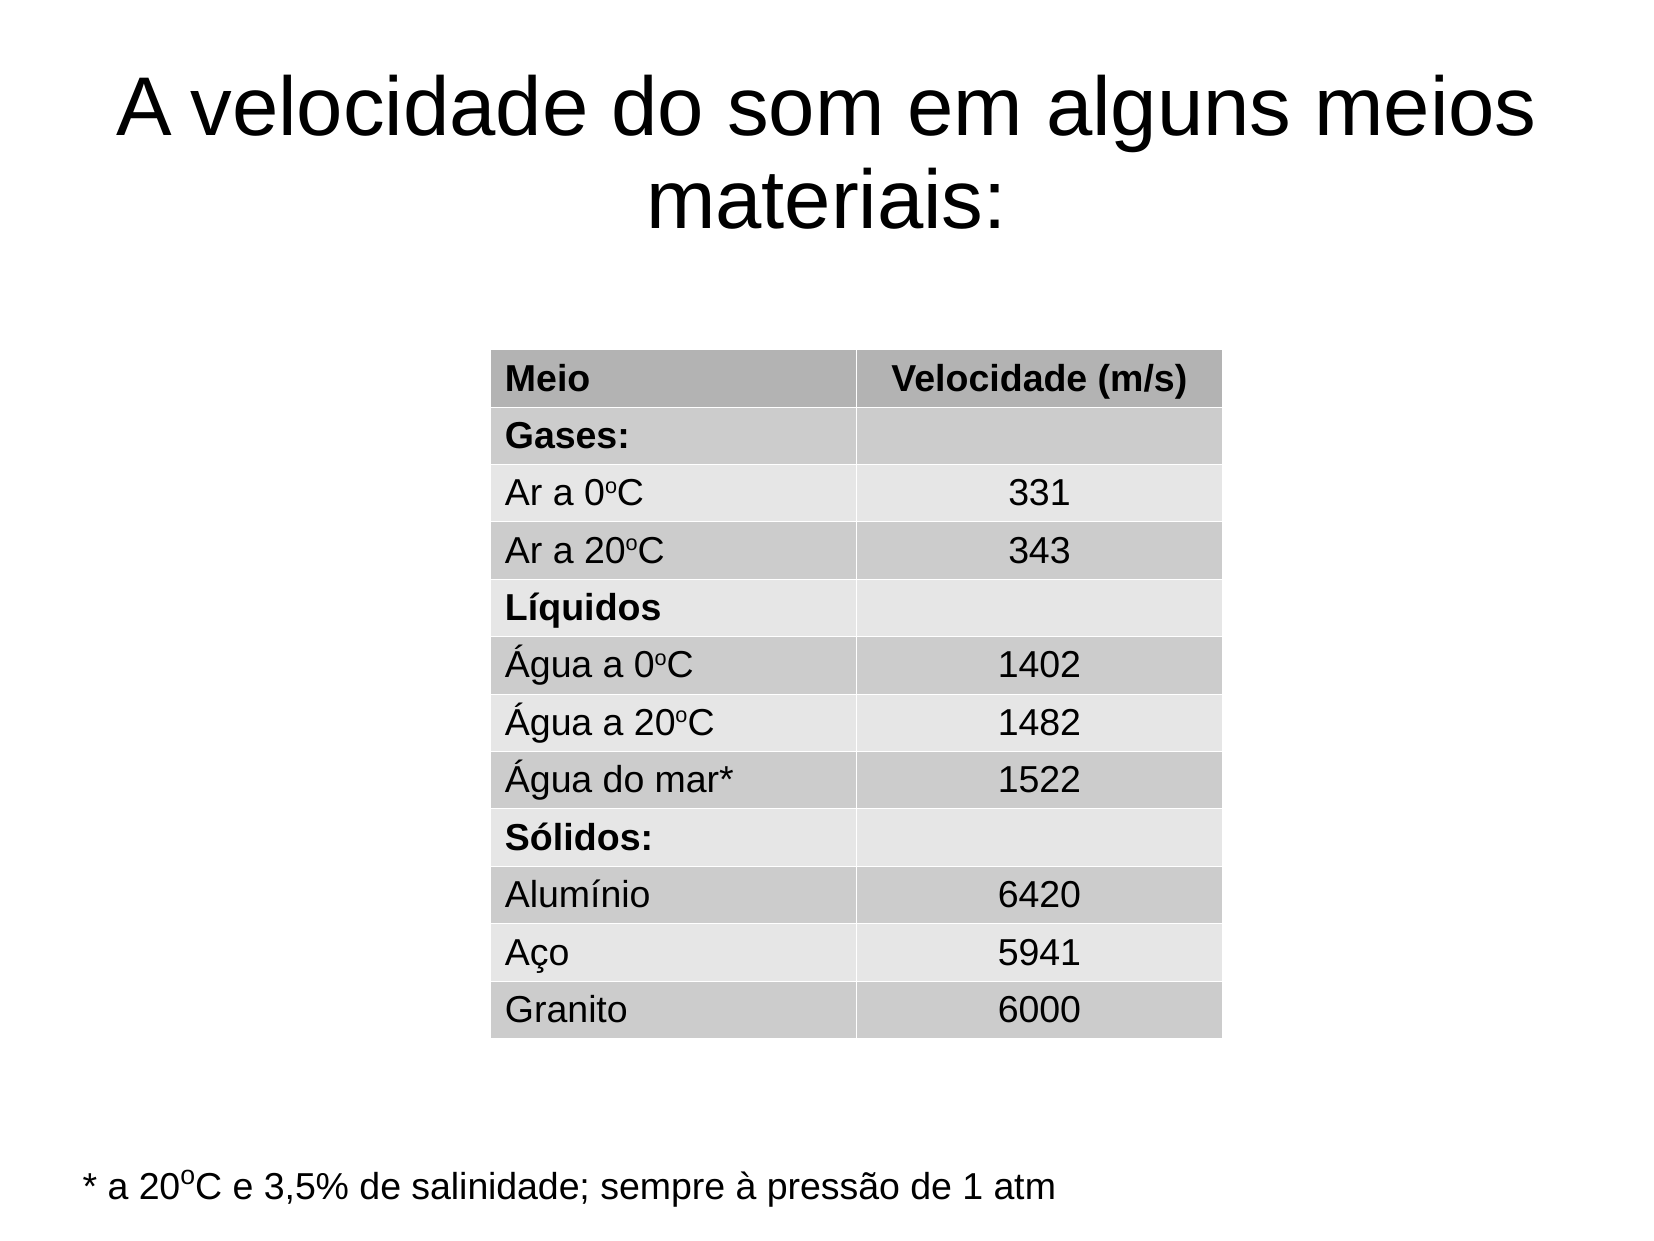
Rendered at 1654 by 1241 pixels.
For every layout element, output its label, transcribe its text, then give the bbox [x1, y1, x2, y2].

table_cell Gases: [491, 408, 856, 464]
table_cell 6420 [857, 867, 1222, 923]
table_cell [857, 408, 1222, 464]
table_cell 1402 [857, 637, 1222, 694]
table_cell 343 [857, 522, 1222, 579]
table_cell Aço [491, 924, 856, 981]
subtitle * a 20oC e 3,5% de salinidade; sempre à pressão de 1 atm [82, 1157, 1571, 1211]
title A velocidade do som em alguns meios materiais: [82, 49, 1571, 257]
table_cell 5941 [857, 924, 1222, 981]
table_cell Ar a 0oC [491, 465, 856, 521]
table_cell 1482 [857, 695, 1222, 751]
table_cell [857, 809, 1222, 866]
table_cell Granito [491, 982, 856, 1038]
table_cell Água do mar* [491, 752, 856, 808]
table_cell Água a 0oC [491, 637, 856, 694]
table_cell 6000 [857, 982, 1222, 1038]
table_cell [857, 580, 1222, 636]
table_cell Água a 20oC [491, 695, 856, 751]
table_cell 331 [857, 465, 1222, 521]
table_cell Ar a 20oC [491, 522, 856, 579]
table_header Velocidade (m/s) [857, 350, 1222, 407]
table_header Meio [491, 350, 856, 407]
table_cell Alumínio [491, 867, 856, 923]
table_cell Líquidos [491, 580, 856, 636]
table_cell 1522 [857, 752, 1222, 808]
table_cell Sólidos: [491, 809, 856, 866]
